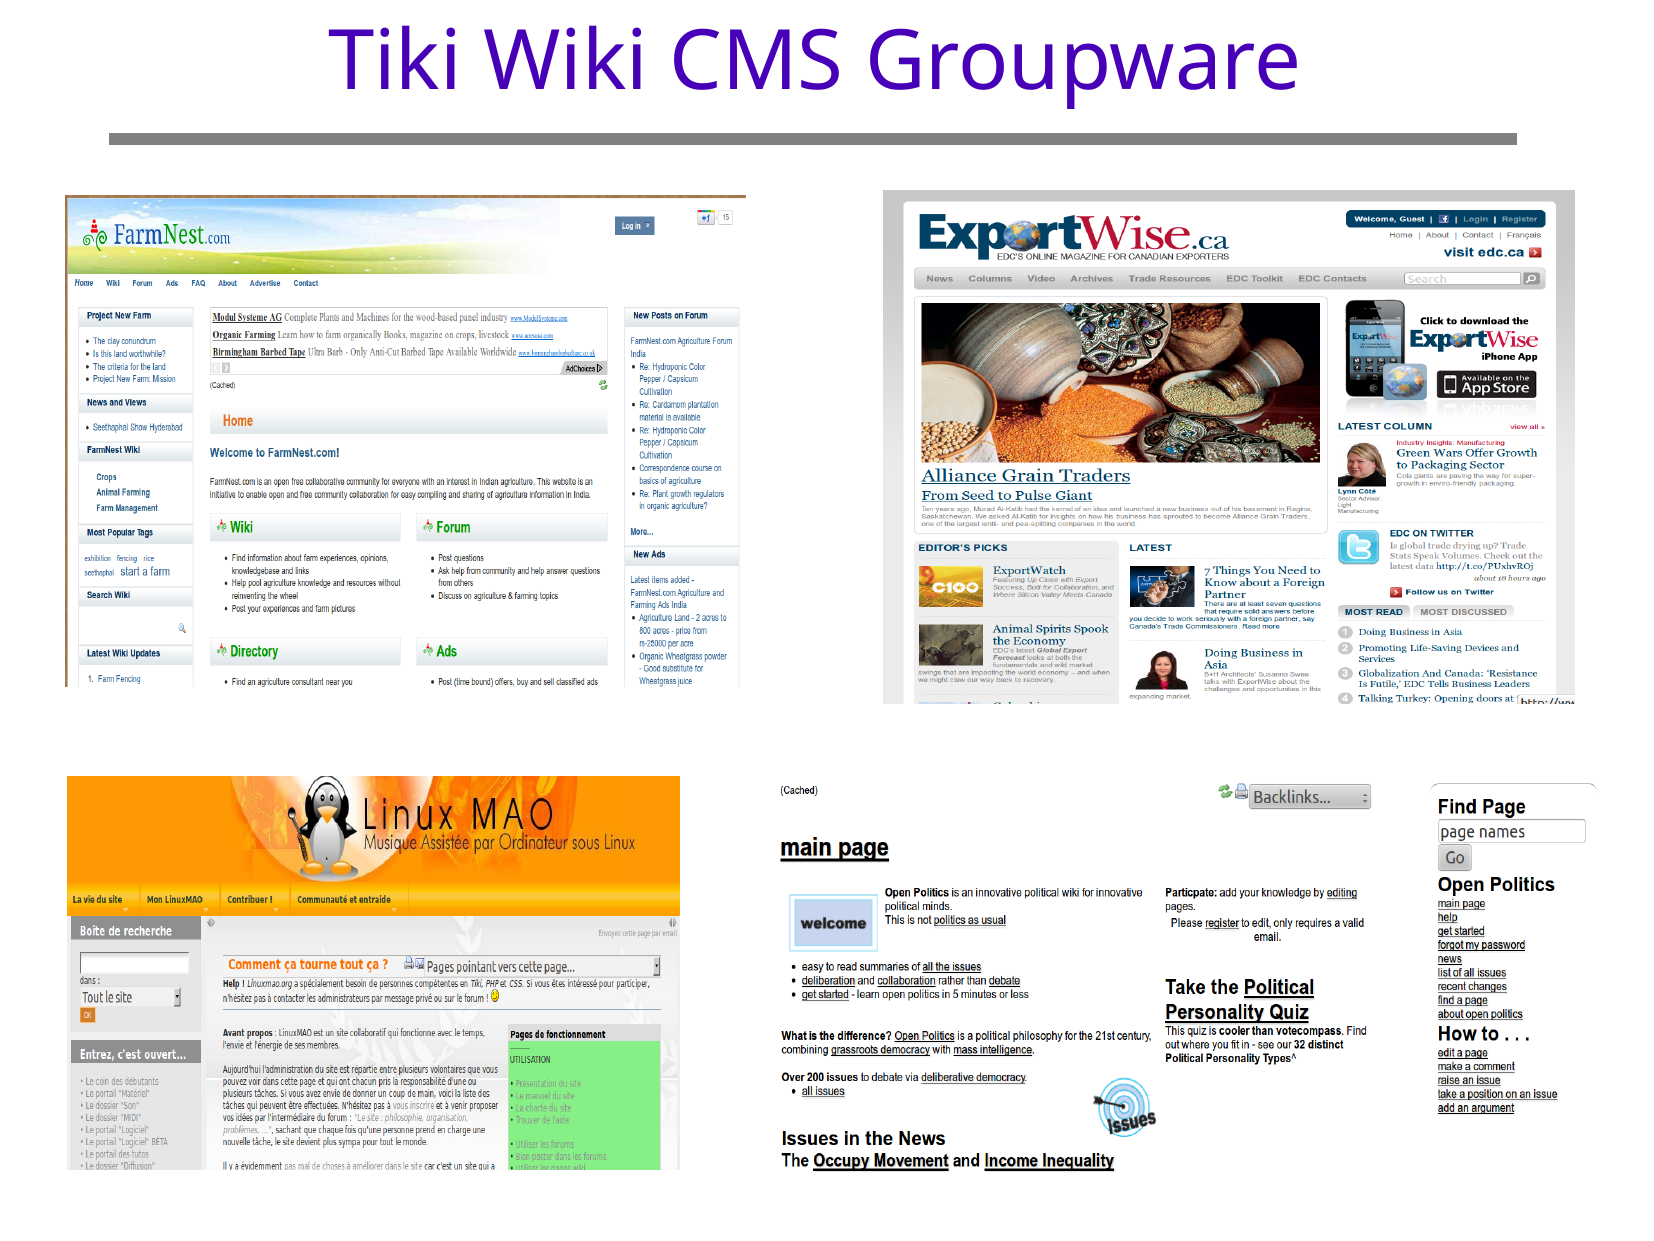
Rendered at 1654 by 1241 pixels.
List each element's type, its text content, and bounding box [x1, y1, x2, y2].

picture [883, 190, 1575, 704]
picture [67, 776, 680, 1170]
picture [761, 773, 1601, 1193]
picture [65, 195, 746, 687]
title Tiki Wiki CMS Groupware [76, 9, 1554, 105]
